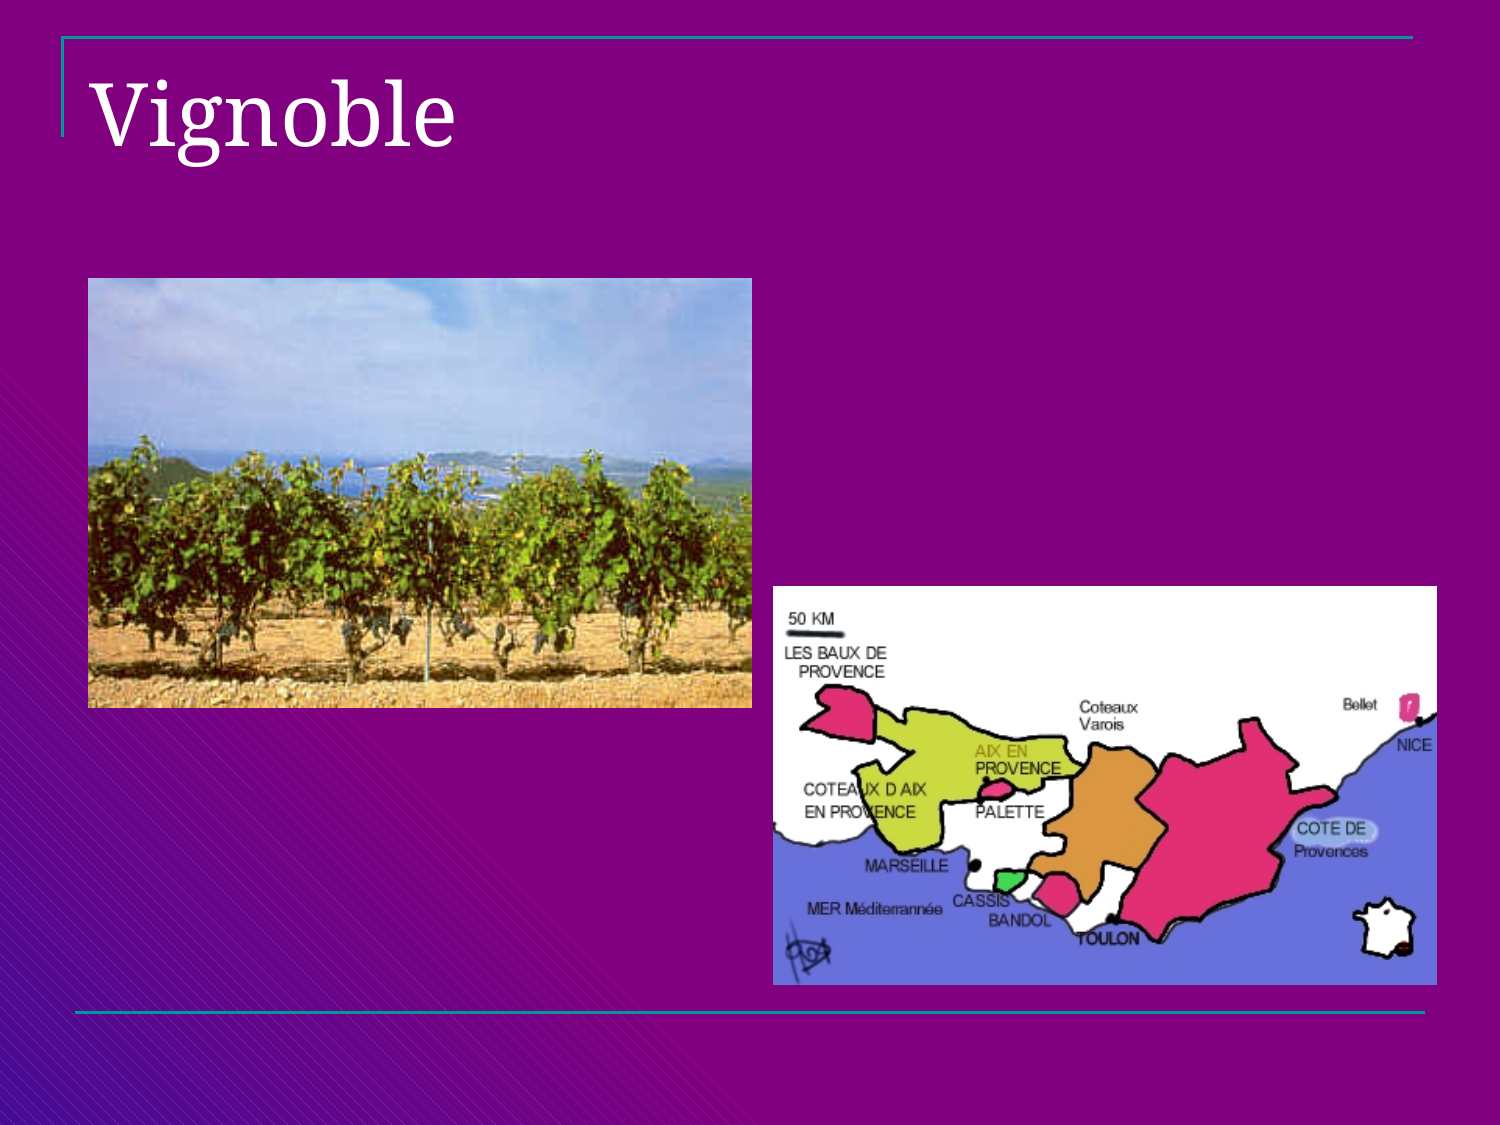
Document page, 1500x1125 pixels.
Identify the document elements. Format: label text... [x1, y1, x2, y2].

picture [88, 278, 752, 708]
picture [773, 586, 1437, 985]
title Vignoble [75, 45, 1426, 233]
